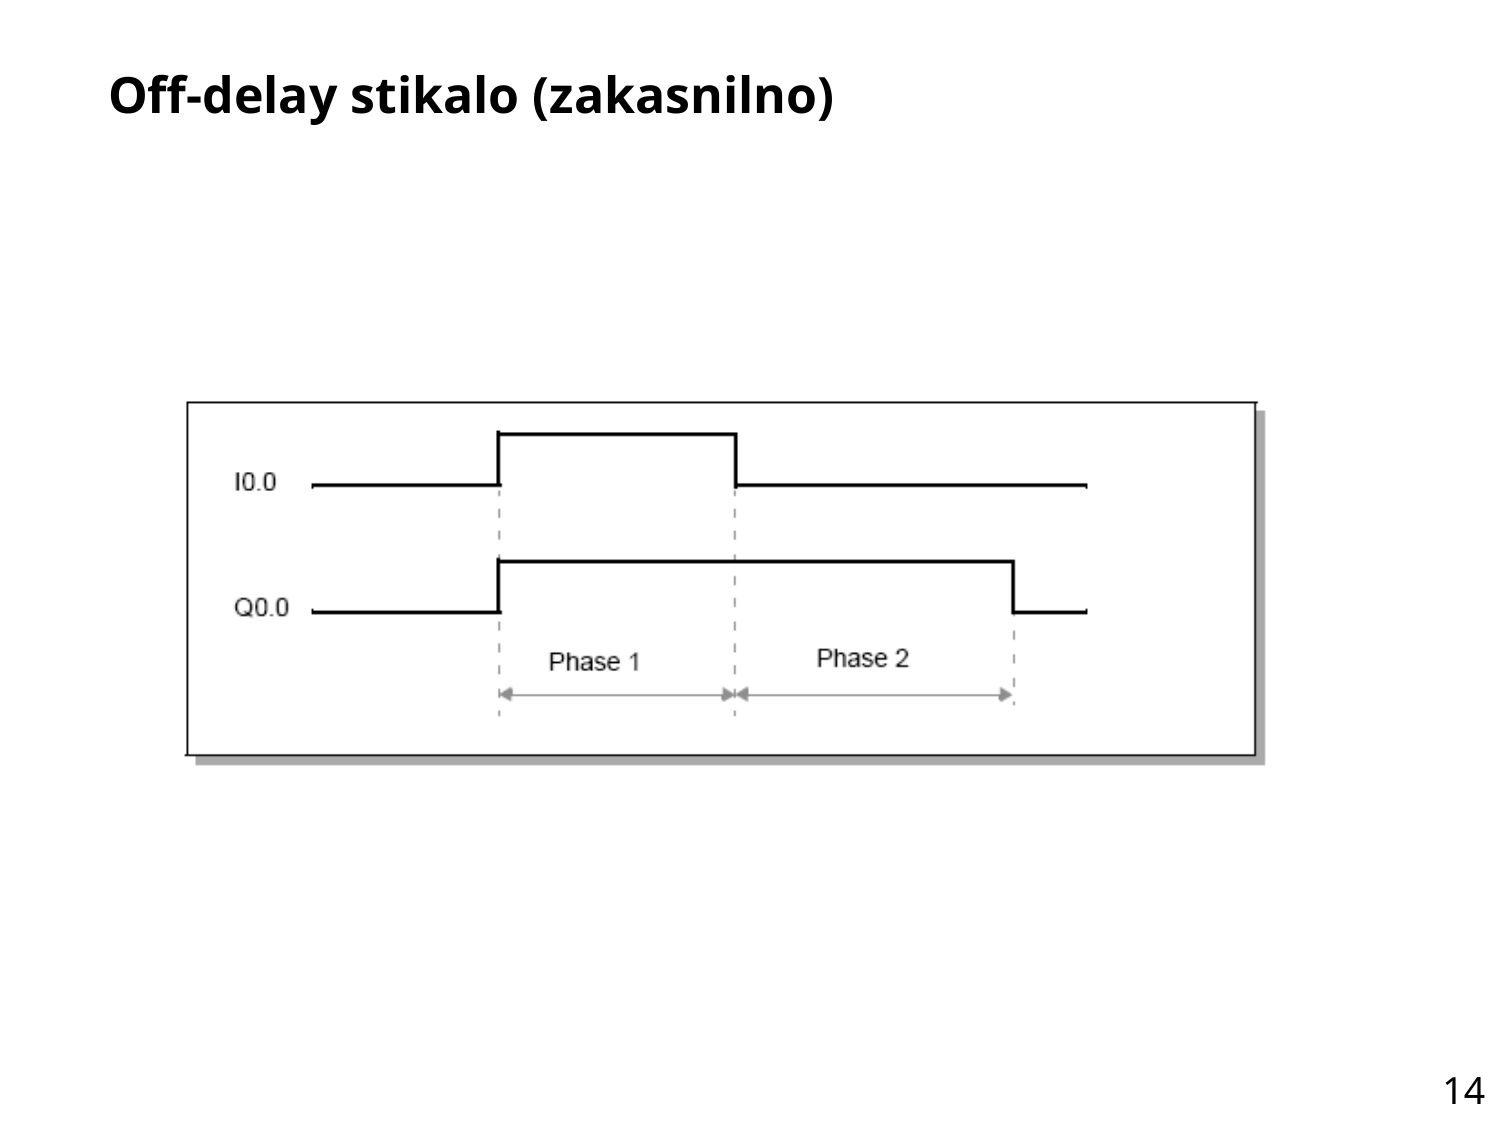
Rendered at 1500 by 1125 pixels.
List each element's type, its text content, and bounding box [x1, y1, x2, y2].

picture [176, 391, 1280, 782]
text_box Off-delay stikalo (zakasnilno) [93, 55, 850, 131]
